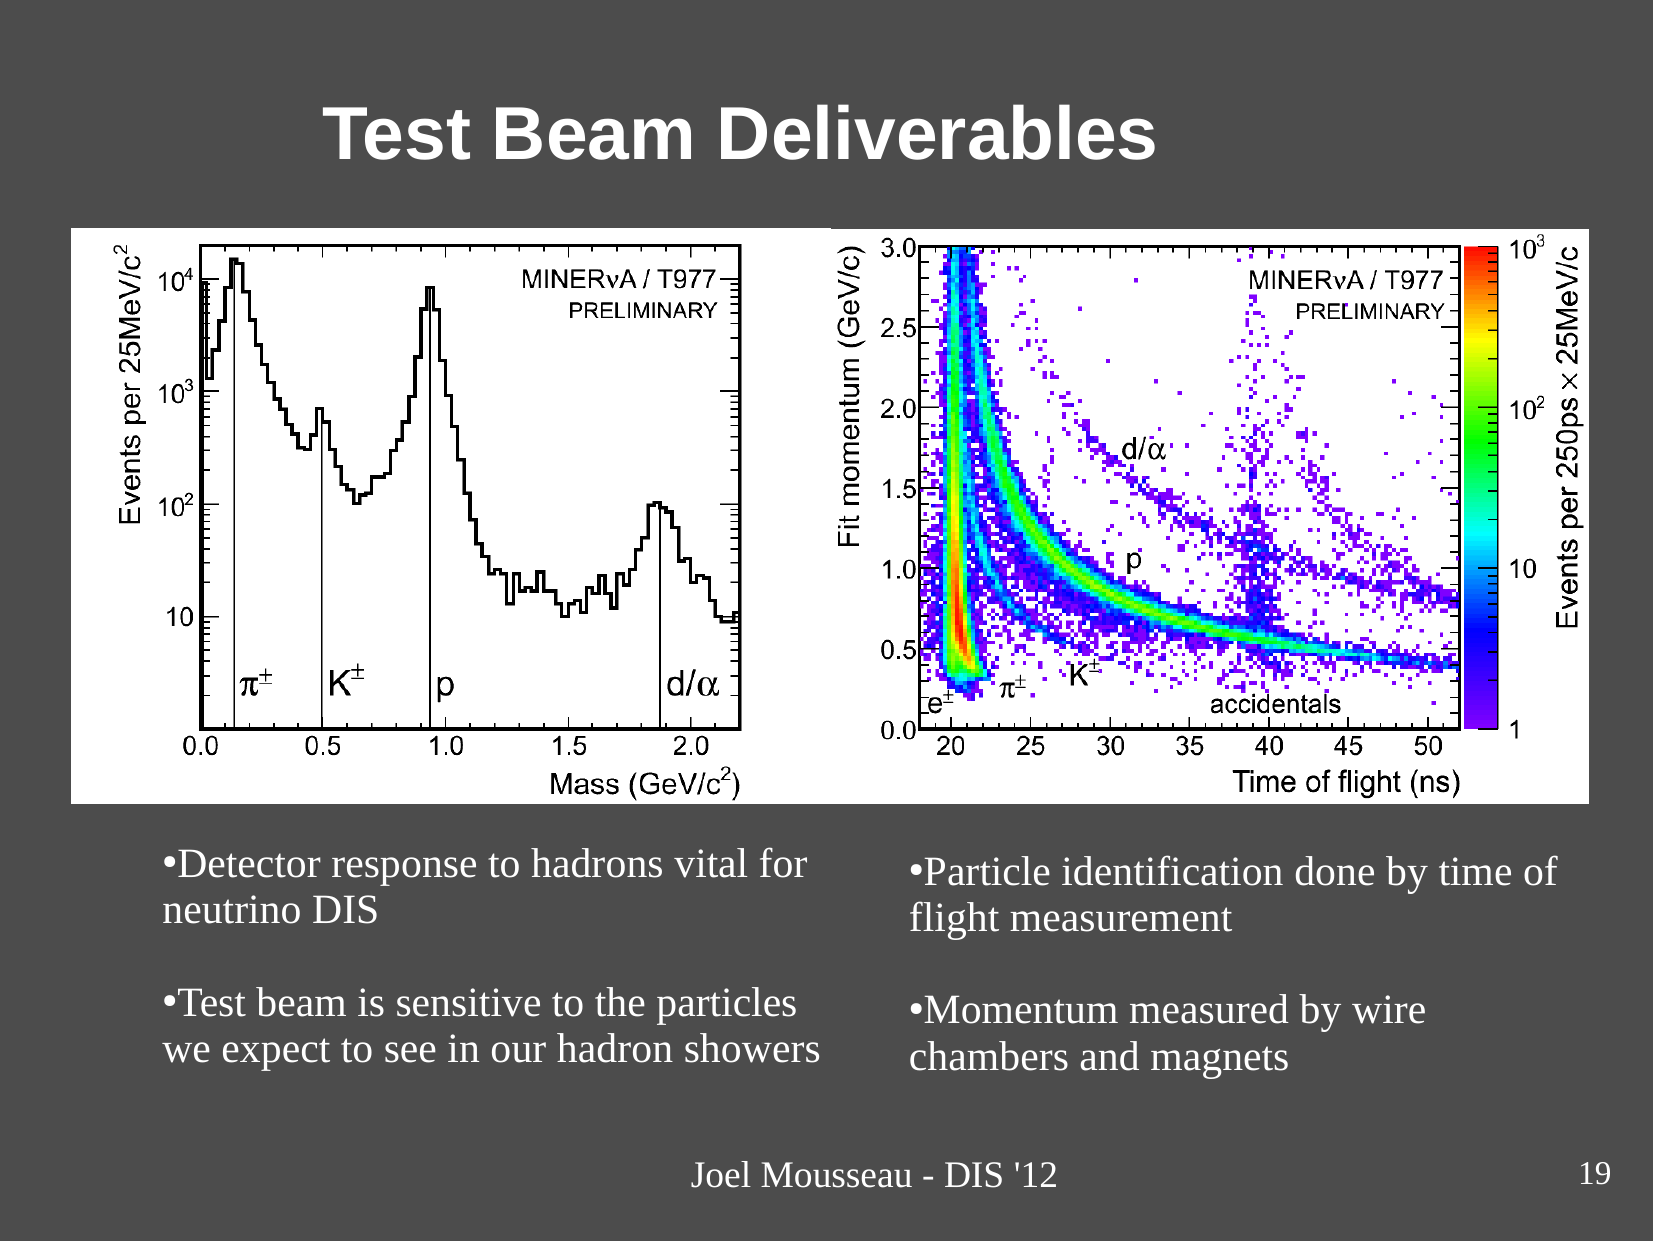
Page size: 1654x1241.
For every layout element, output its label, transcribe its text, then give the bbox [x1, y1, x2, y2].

text_box Detector response to hadrons vital for neutrino DIS Test beam is sensitive to the particles we expect to see in our hadron showers [147, 832, 857, 1127]
title Test Beam Deliverables [94, 37, 1388, 229]
picture [71, 228, 1589, 804]
text_box Particle identification done by time of flight measurement Momentum measured by wire chambers and magnets [894, 840, 1607, 1087]
